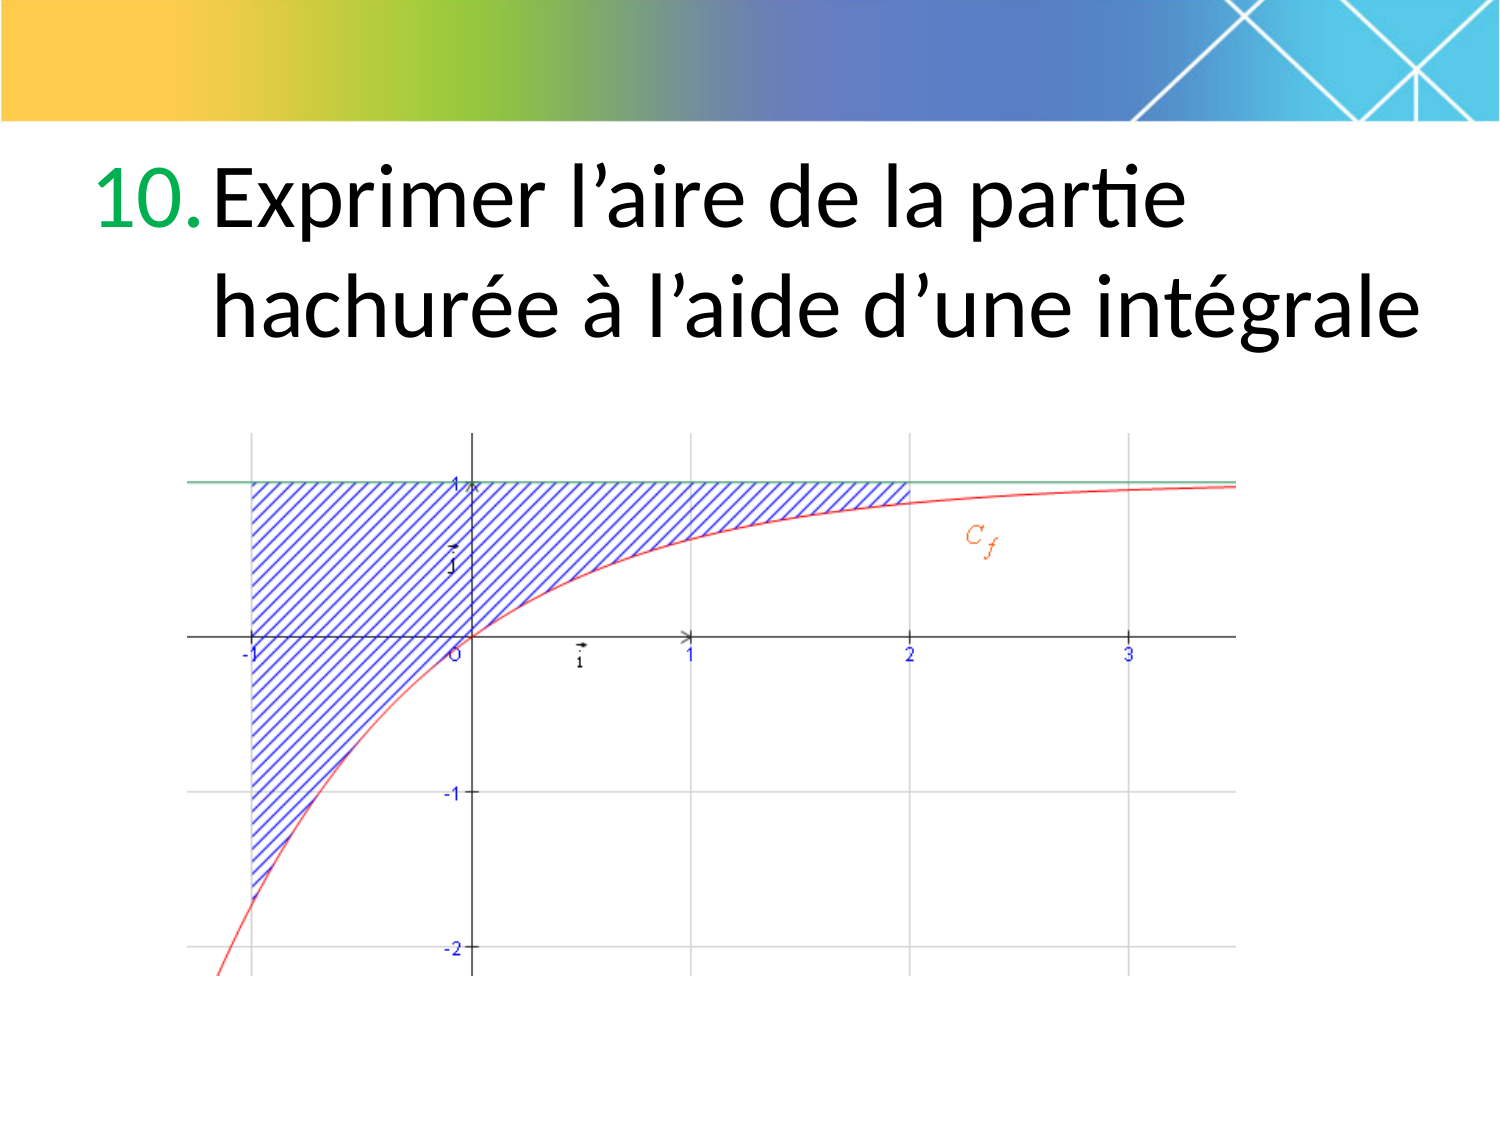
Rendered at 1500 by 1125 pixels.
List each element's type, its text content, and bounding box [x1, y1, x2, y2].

picture [187, 433, 1236, 976]
title Exprimer l’aire de la partie hachurée à l’aide d’une intégrale [75, 128, 1500, 364]
picture [0, 0, 1500, 123]
